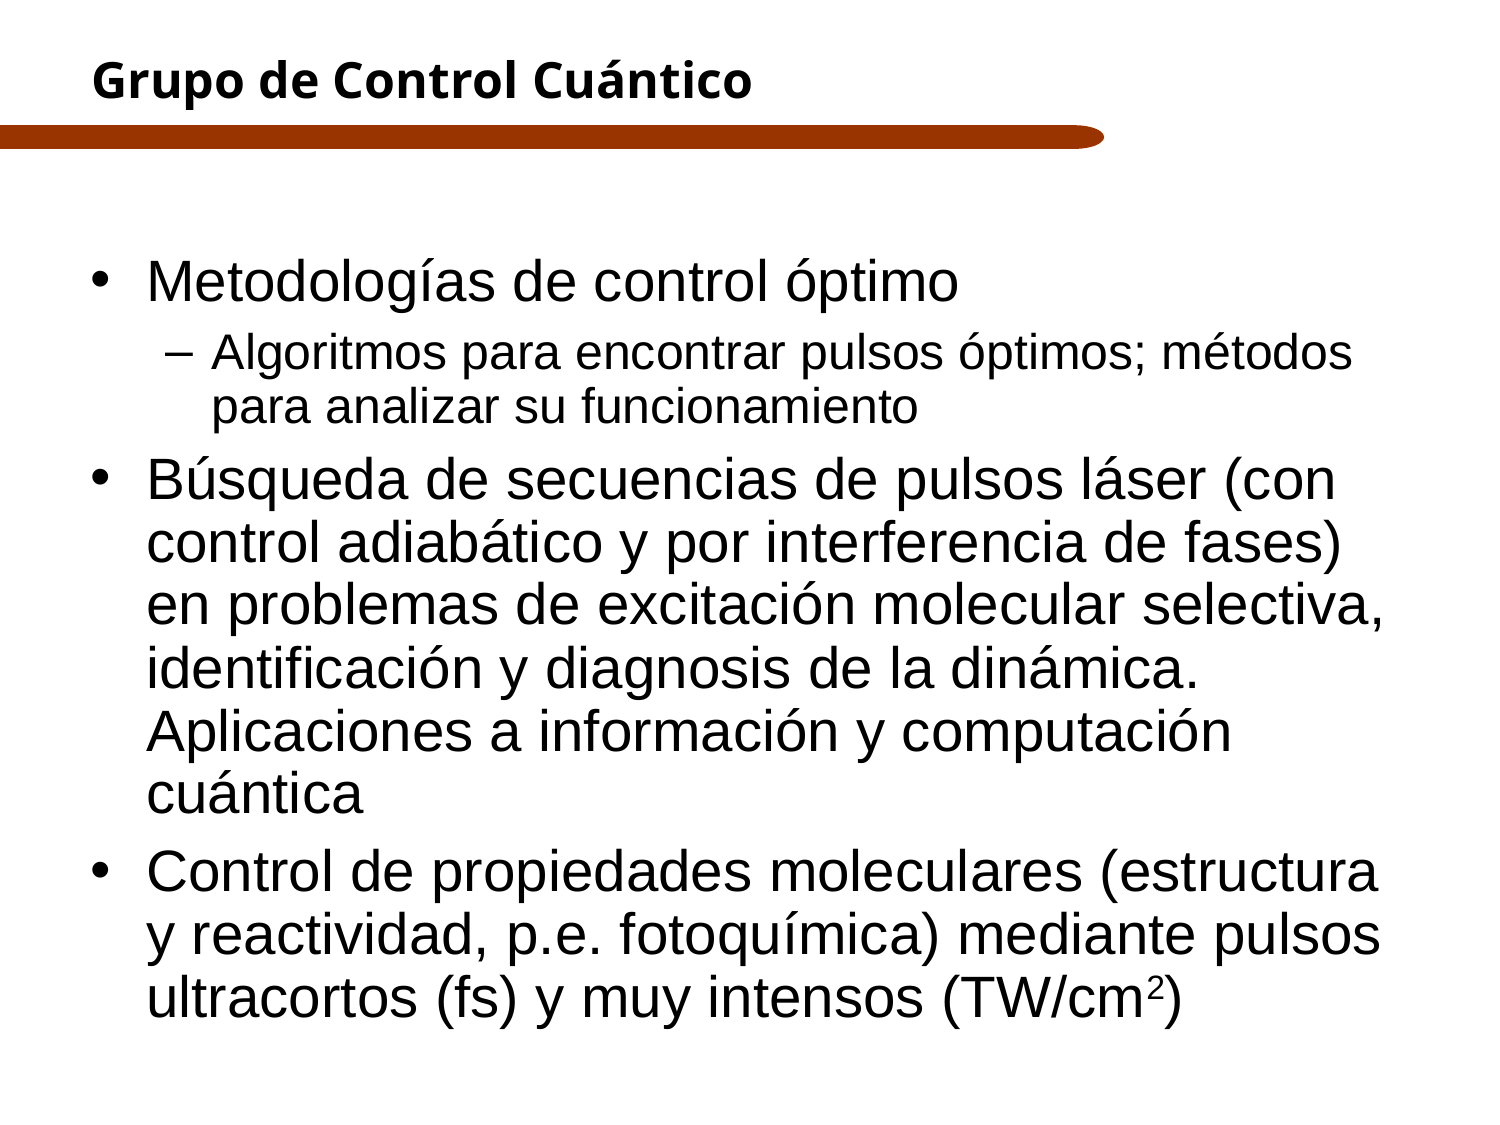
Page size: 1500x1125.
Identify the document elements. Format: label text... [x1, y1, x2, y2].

text_box Grupo de Control Cuántico [76, 7, 1427, 149]
list Metodologías de control óptimo Algoritmos para encontrar pulsos óptimos; métodos para analizar su funcionamiento Búsqueda de secuencias de pulsos láser (con control adiabático y por interferencia de fases) en problemas de excitación molecular selectiva, identificación y diagnosis de la dinámica. Aplicaciones a información y computación cuántica Control de propiedades moleculares (estructura y reactividad, p.e. fotoquímica) mediante pulsos ultracortos (fs) y muy intensos (TW/cm2) [75, 243, 1426, 1076]
